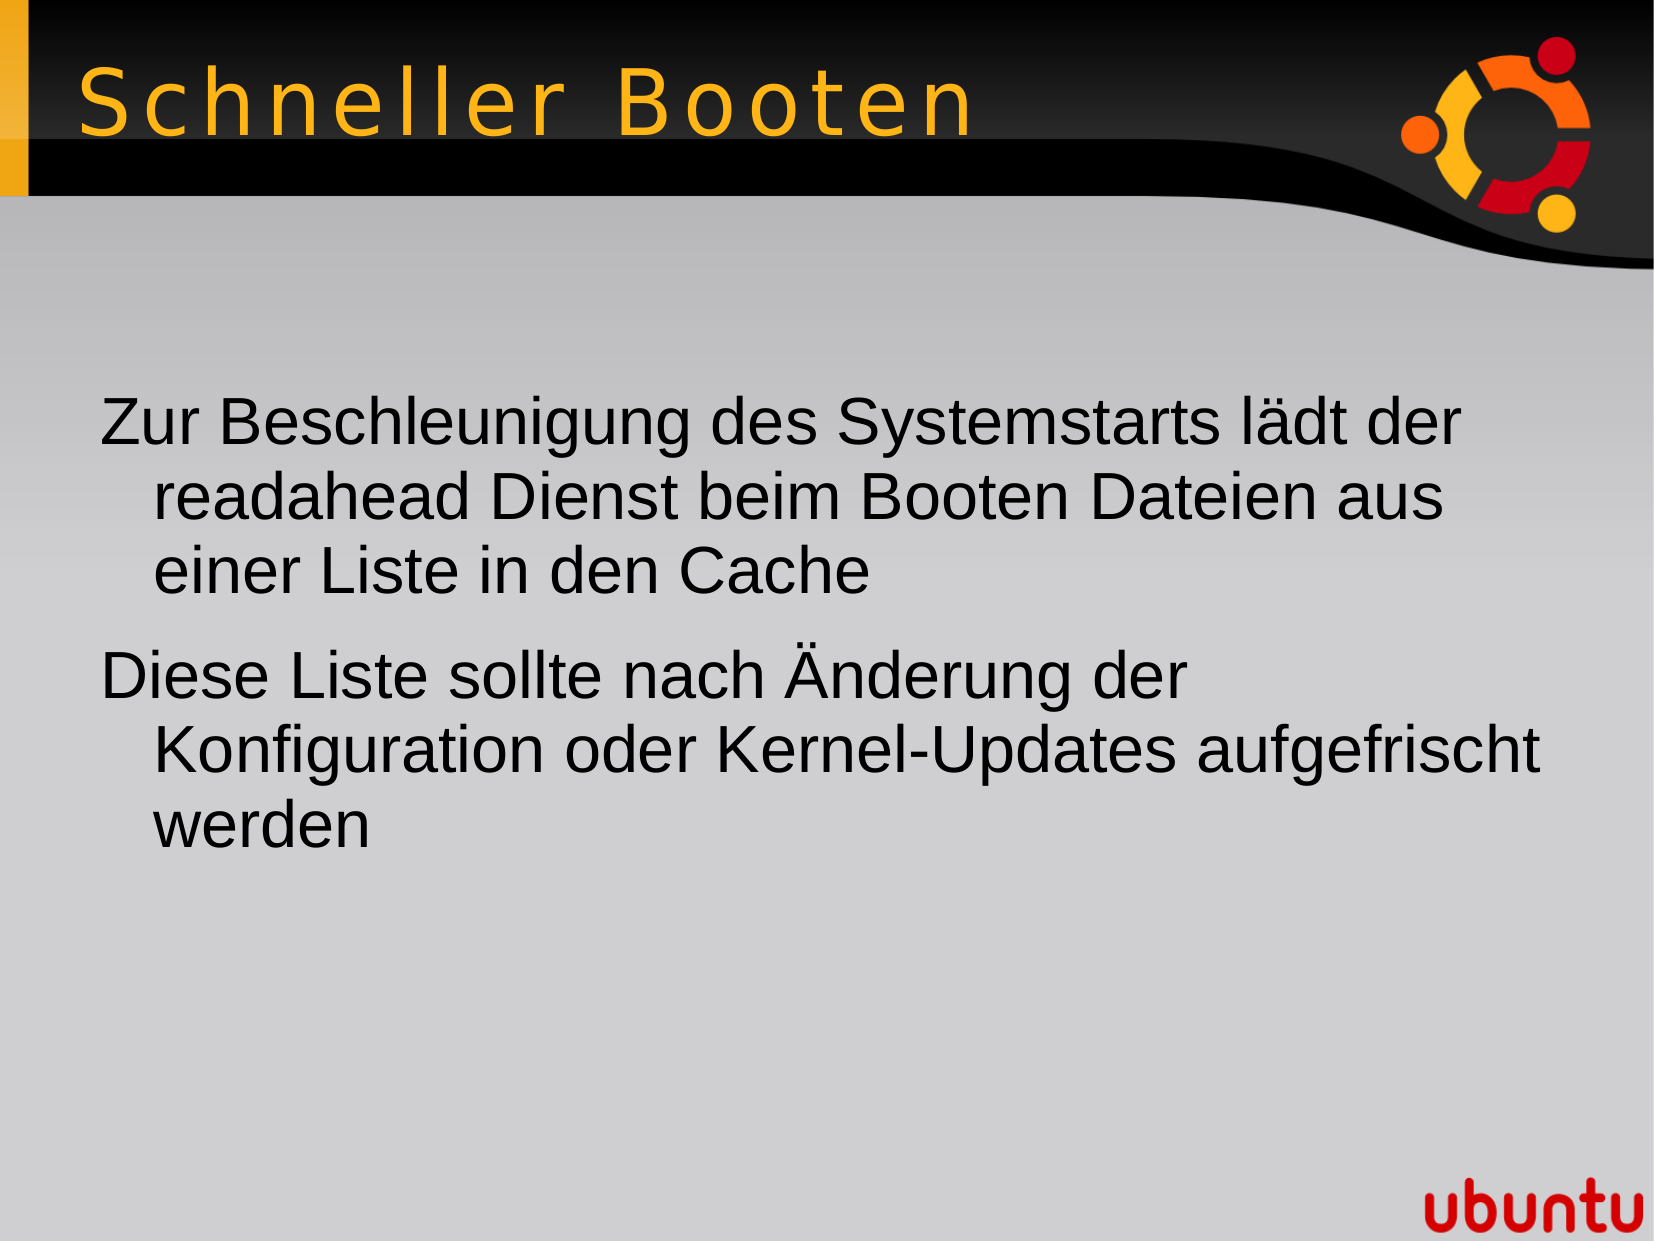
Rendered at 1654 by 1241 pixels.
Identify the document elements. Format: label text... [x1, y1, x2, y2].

picture [0, 0, 1654, 1241]
title Schneller Booten [76, 0, 1300, 207]
list Zur Beschleunigung des Systemstarts lädt der readahead Dienst beim Booten Dateien aus einer Liste in den Cache Diese Liste sollte nach Änderung der Konfiguration oder Kernel-Updates aufgefrischt werden [82, 383, 1571, 1109]
